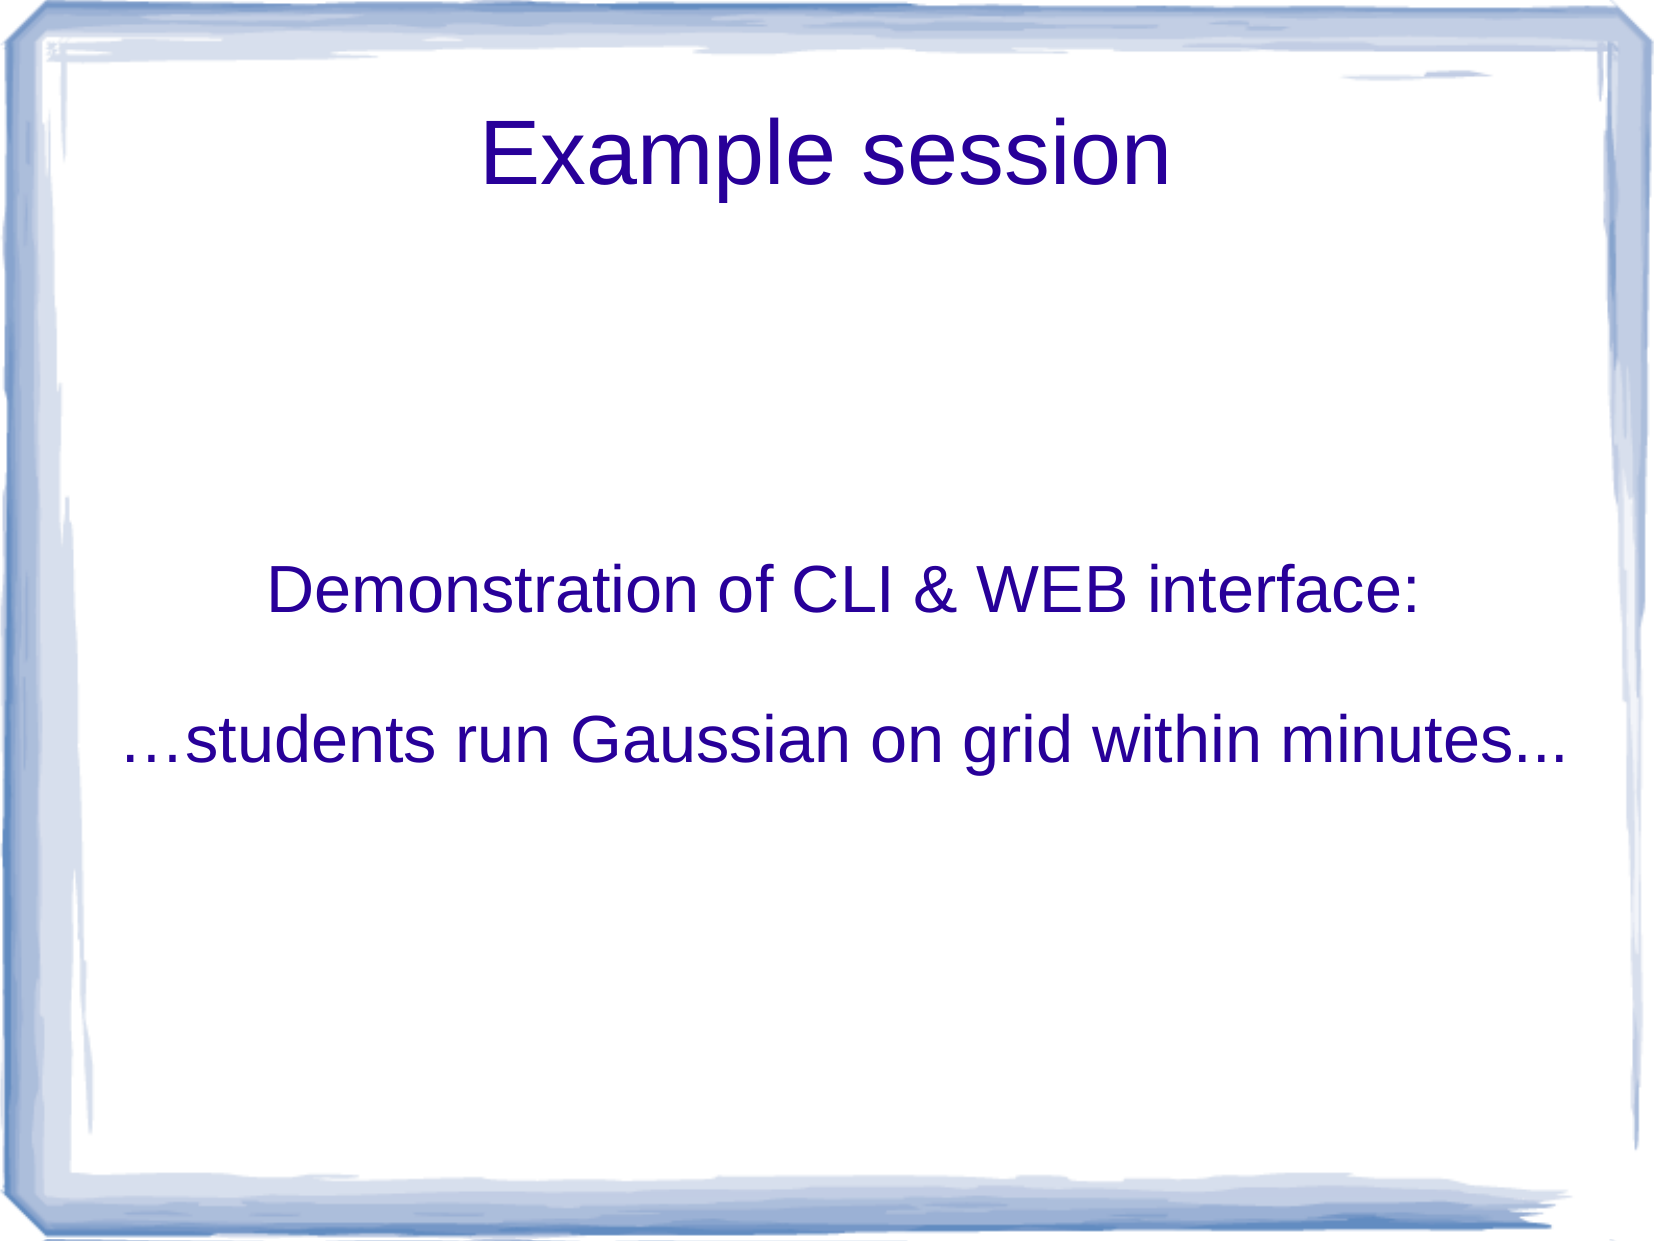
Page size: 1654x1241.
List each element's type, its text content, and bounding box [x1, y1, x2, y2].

picture [0, 0, 1654, 1241]
title Example session [82, 56, 1571, 250]
subtitle Demonstration of CLI & WEB interface: …students run Gaussian on grid within minutes... [118, 332, 1571, 997]
